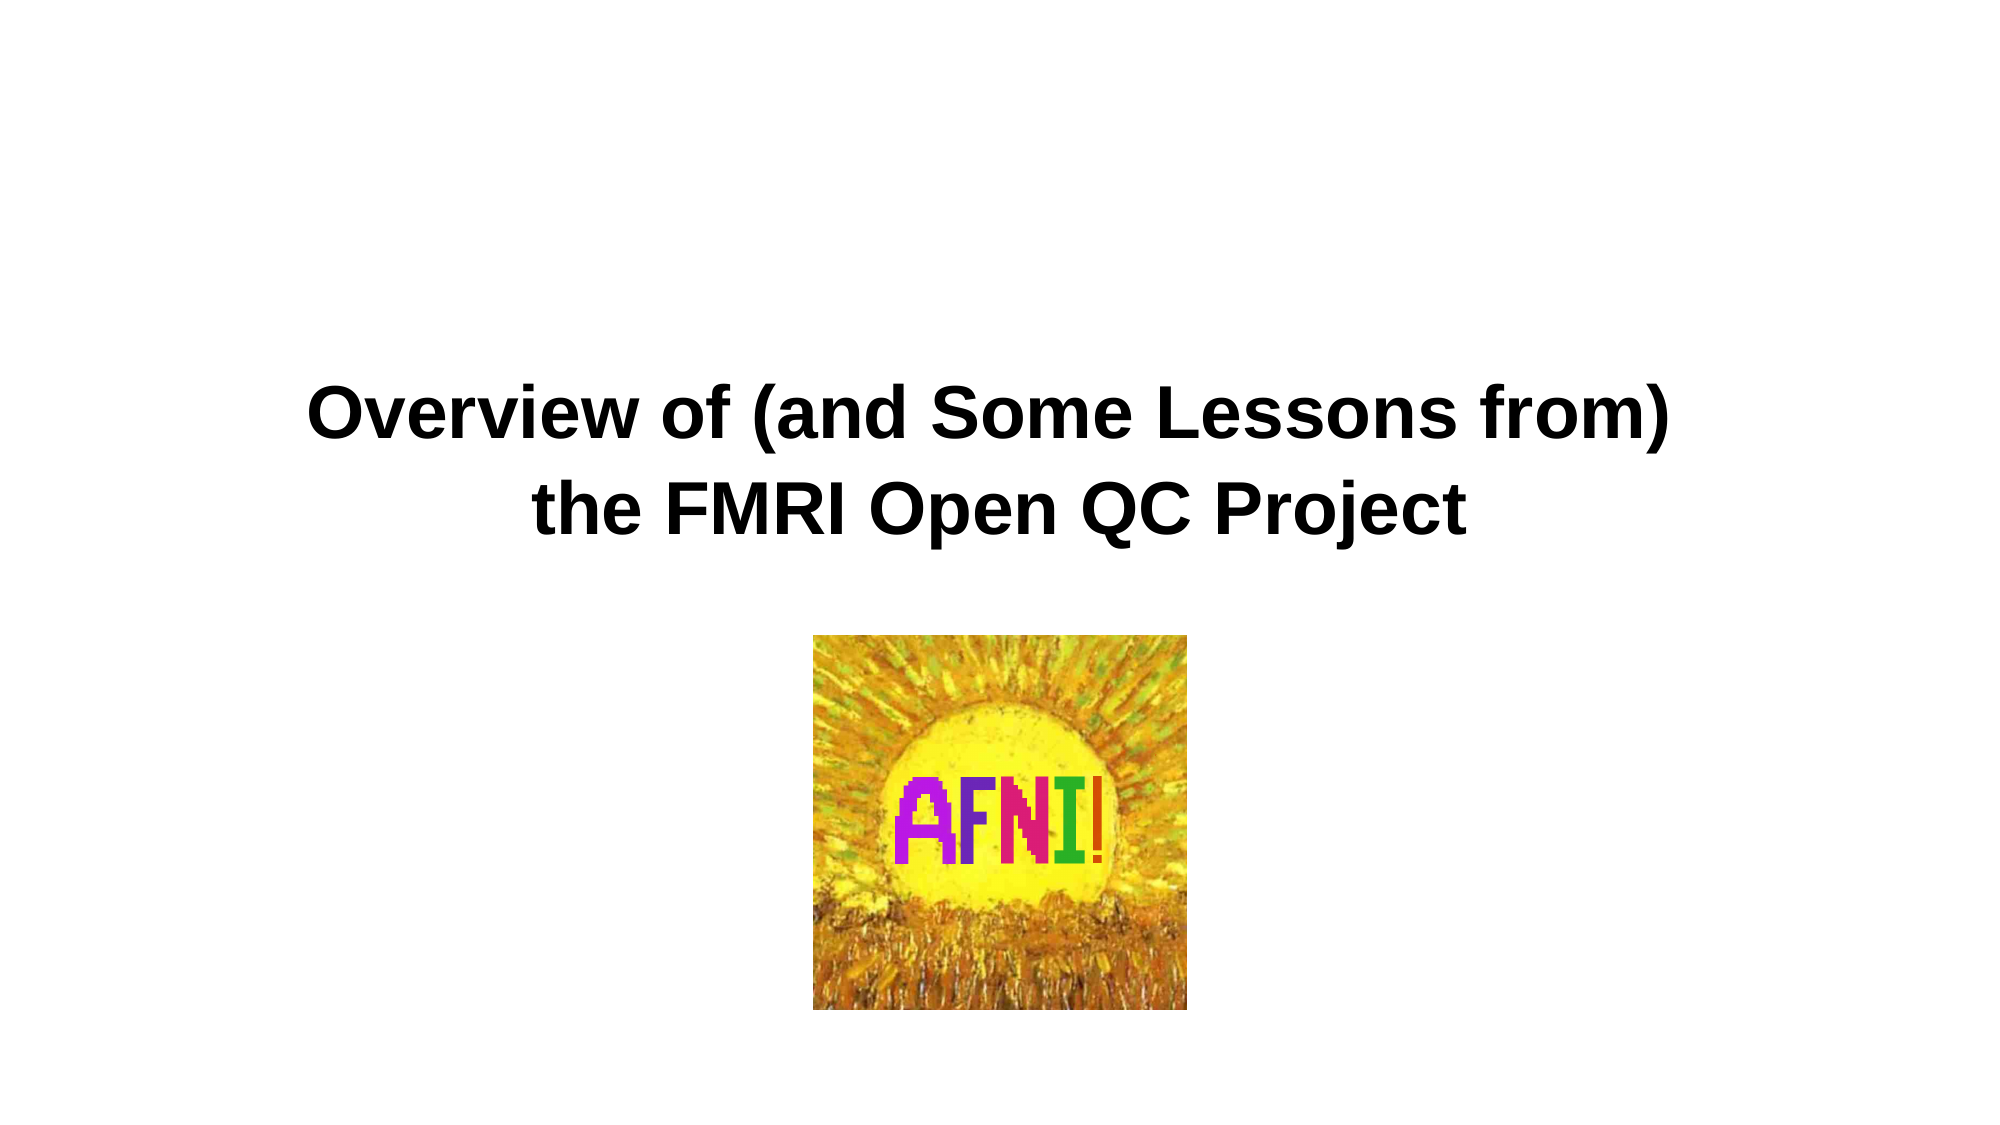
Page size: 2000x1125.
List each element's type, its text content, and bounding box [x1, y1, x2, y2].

text_box Overview of (and Some Lessons from) the FMRI Open QC Project [291, 350, 1709, 719]
picture [813, 719, 1187, 1010]
